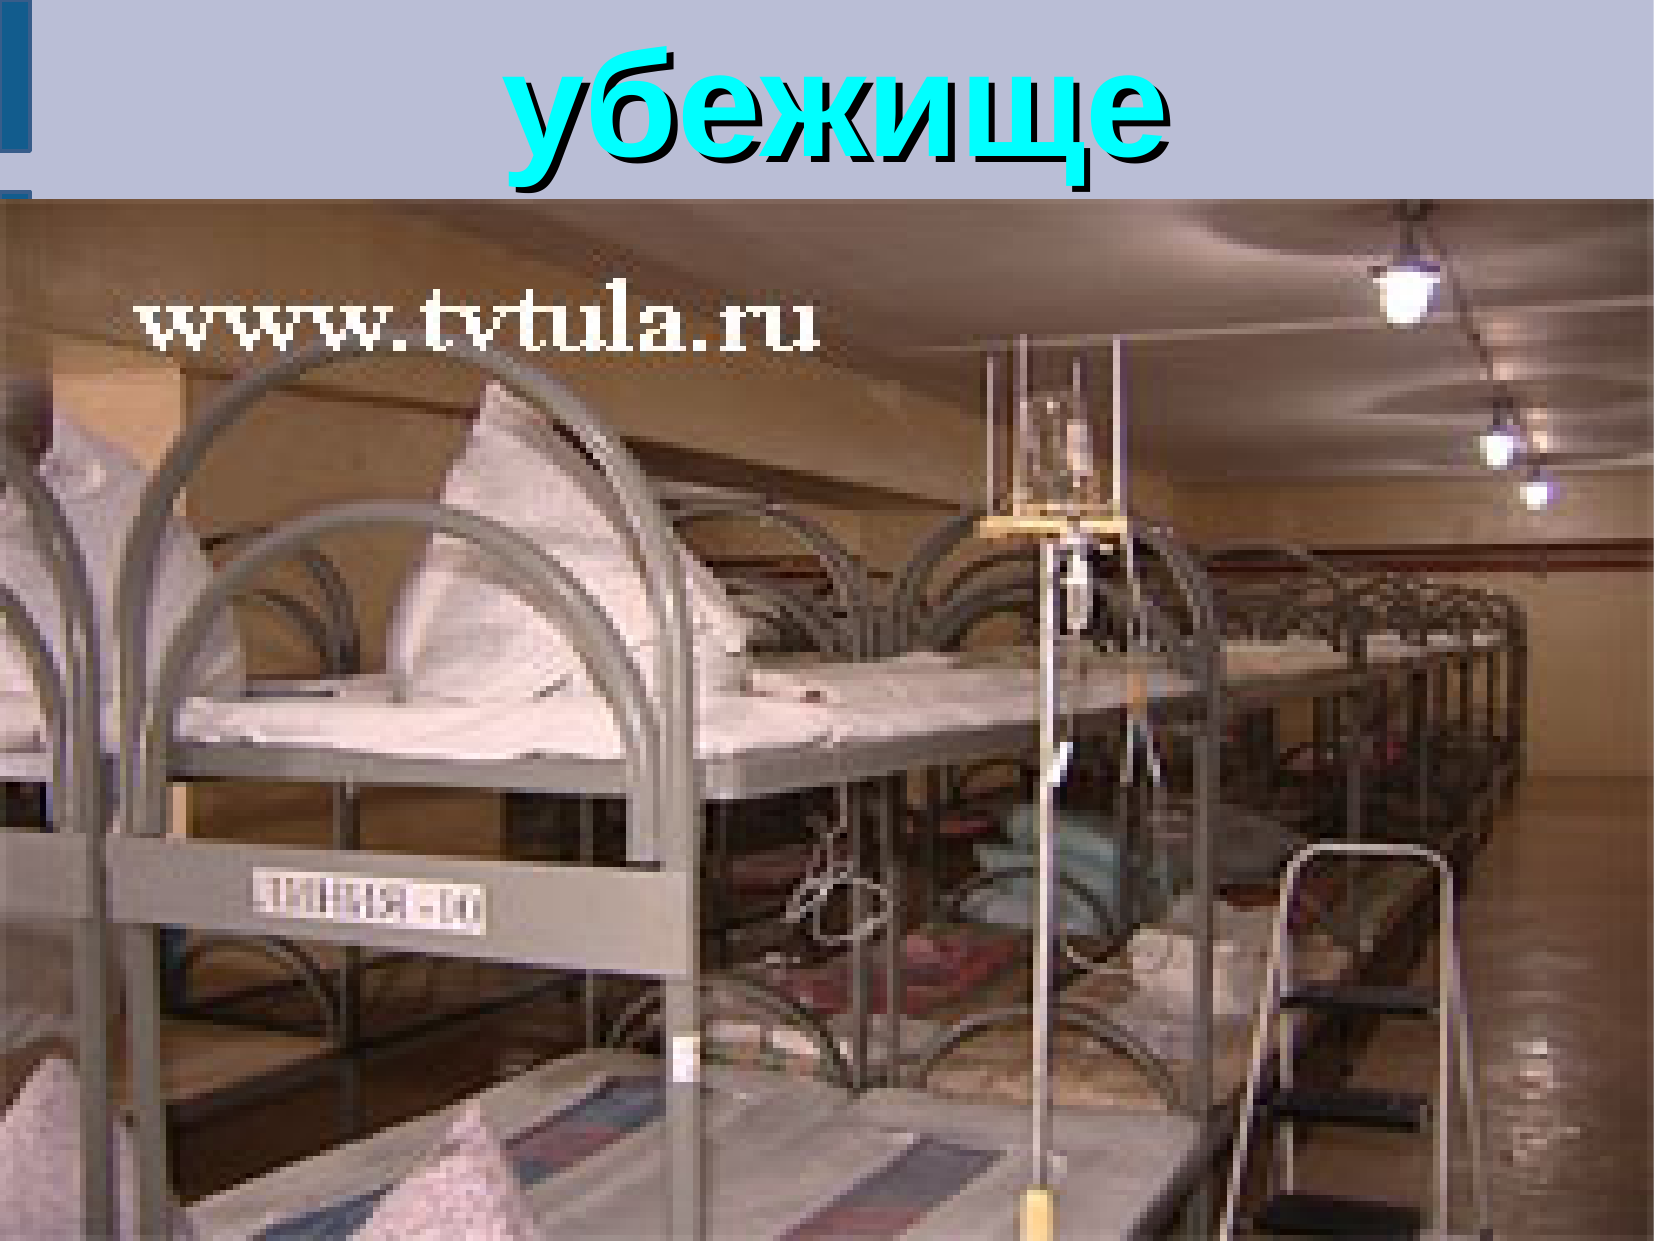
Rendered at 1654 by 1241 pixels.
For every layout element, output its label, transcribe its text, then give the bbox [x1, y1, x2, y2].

title убежище [129, 0, 1542, 193]
picture [0, 199, 1654, 1241]
